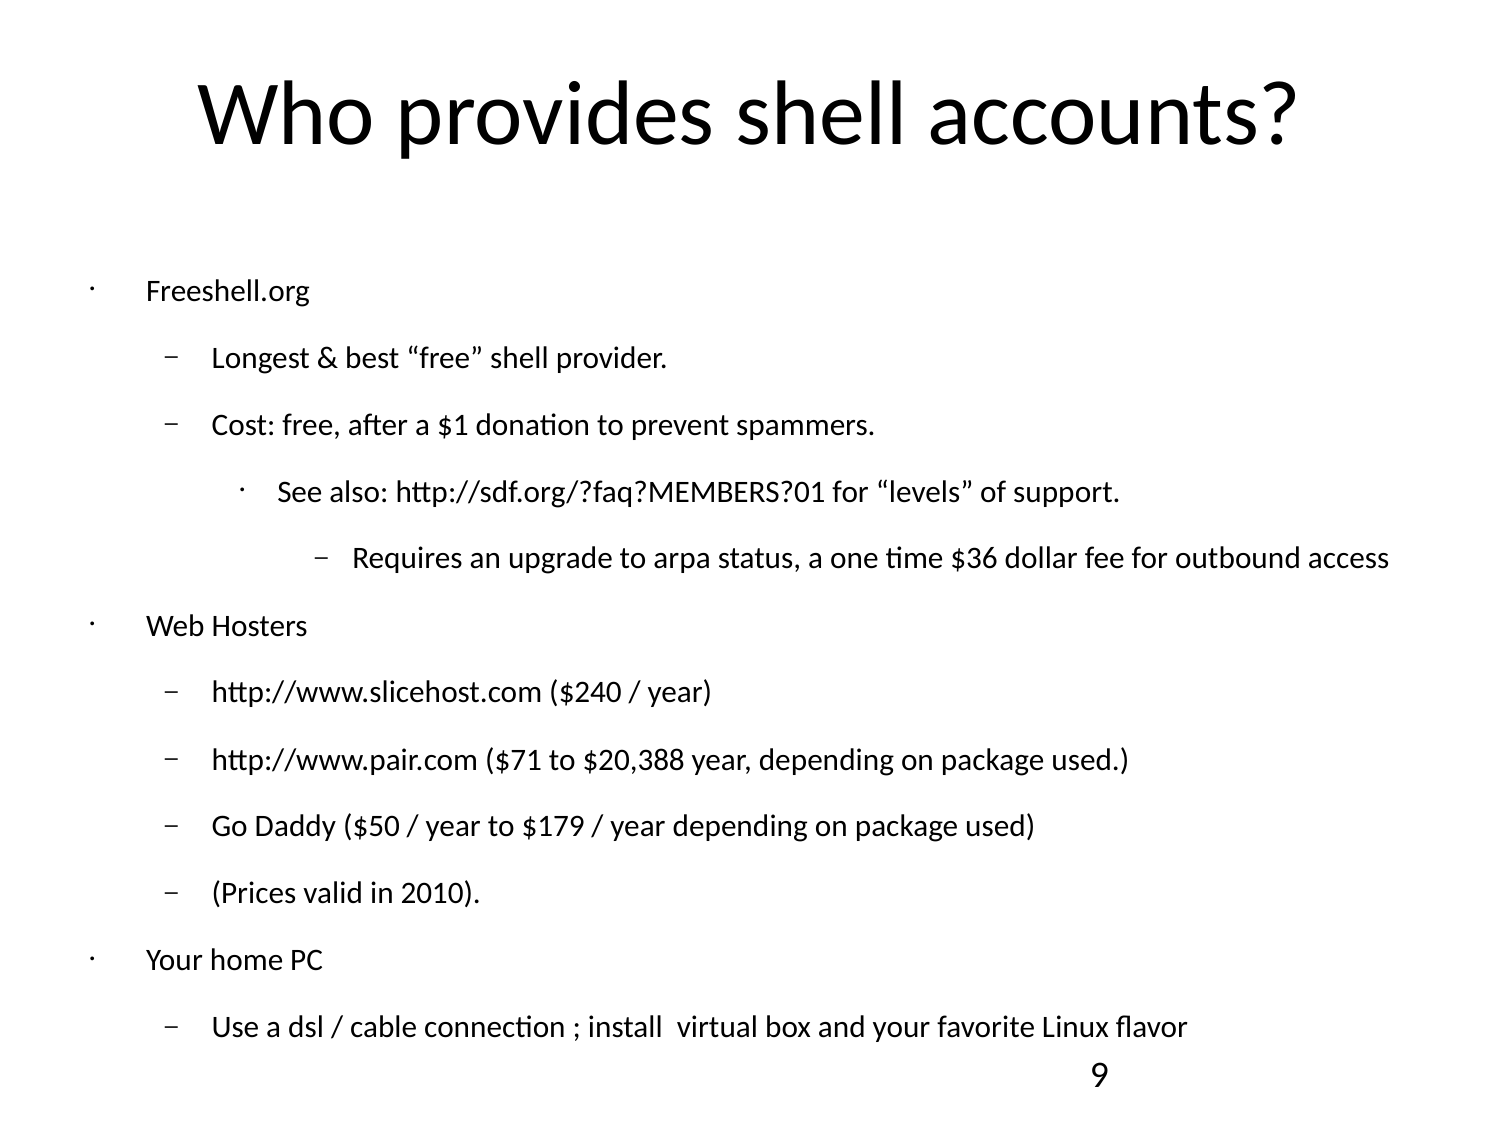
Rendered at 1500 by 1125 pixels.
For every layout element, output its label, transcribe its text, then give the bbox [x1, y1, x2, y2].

title Who provides shell accounts? [75, 45, 1425, 233]
list Freeshell.org Longest & best “free” shell provider. Cost: free, after a $1 donation to prevent spammers. See also: http://sdf.org/?faq?MEMBERS?01 for “levels” of support. Requires an upgrade to arpa status, a one time $36 dollar fee for outbound access Web Hosters http://www.slicehost.com ($240 / year) http://www.pair.com ($71 to $20,388 year, depending on package used.) Go Daddy ($50 / year to $179 / year depending on package used) (Prices valid in 2010). Your home PC Use a dsl / cable connection ; install virtual box and your favorite Linux flavor [75, 262, 1425, 1005]
slide_number <number> [1074, 1042, 1425, 1103]
